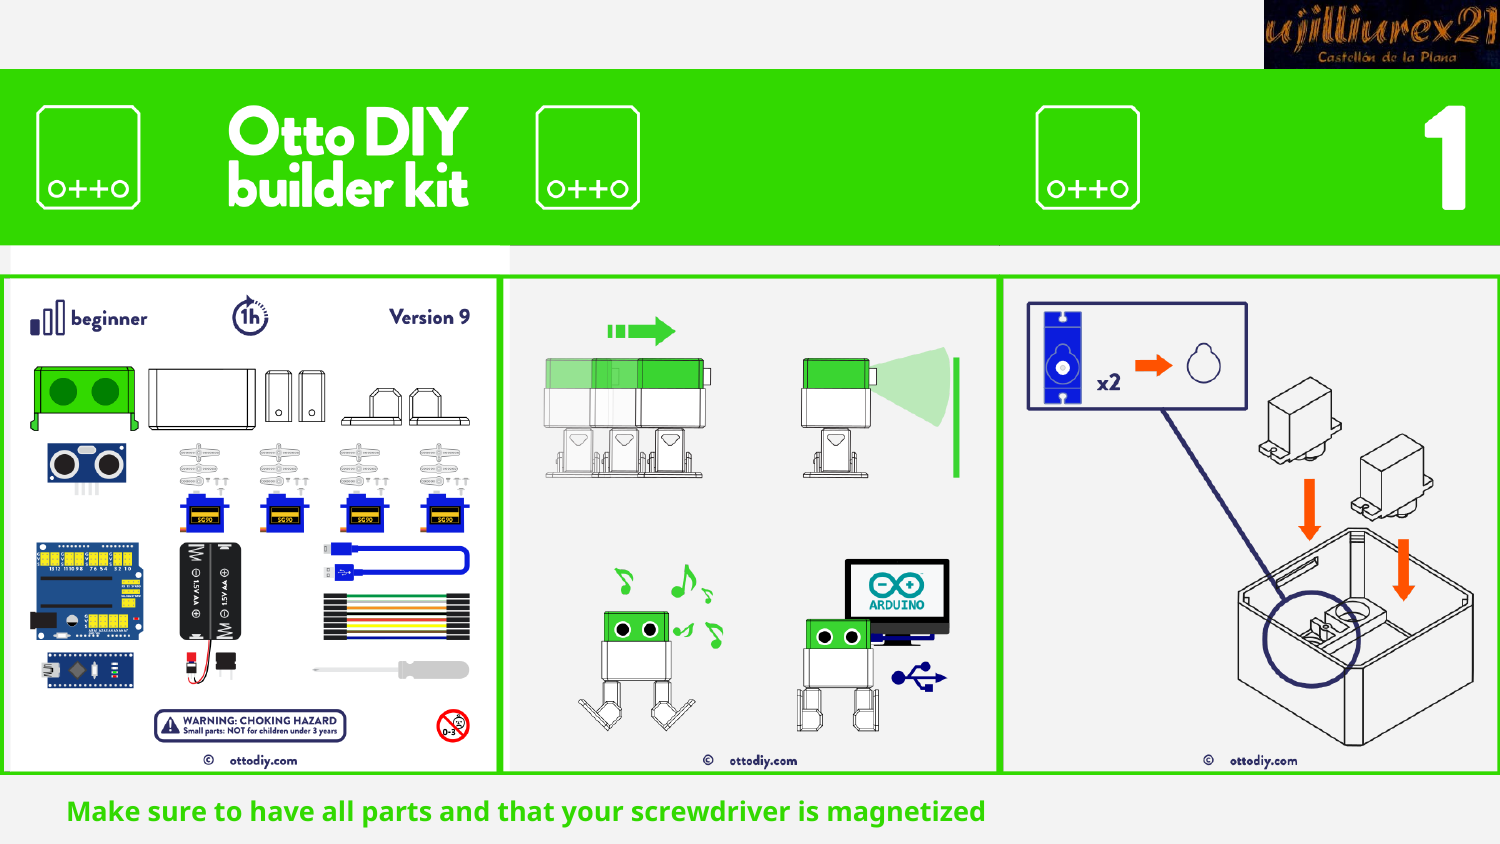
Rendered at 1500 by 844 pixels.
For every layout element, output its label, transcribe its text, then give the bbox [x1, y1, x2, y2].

picture [0, 0, 1500, 775]
list Make sure to have all parts and that your screwdriver is magnetized [51, 778, 1443, 844]
